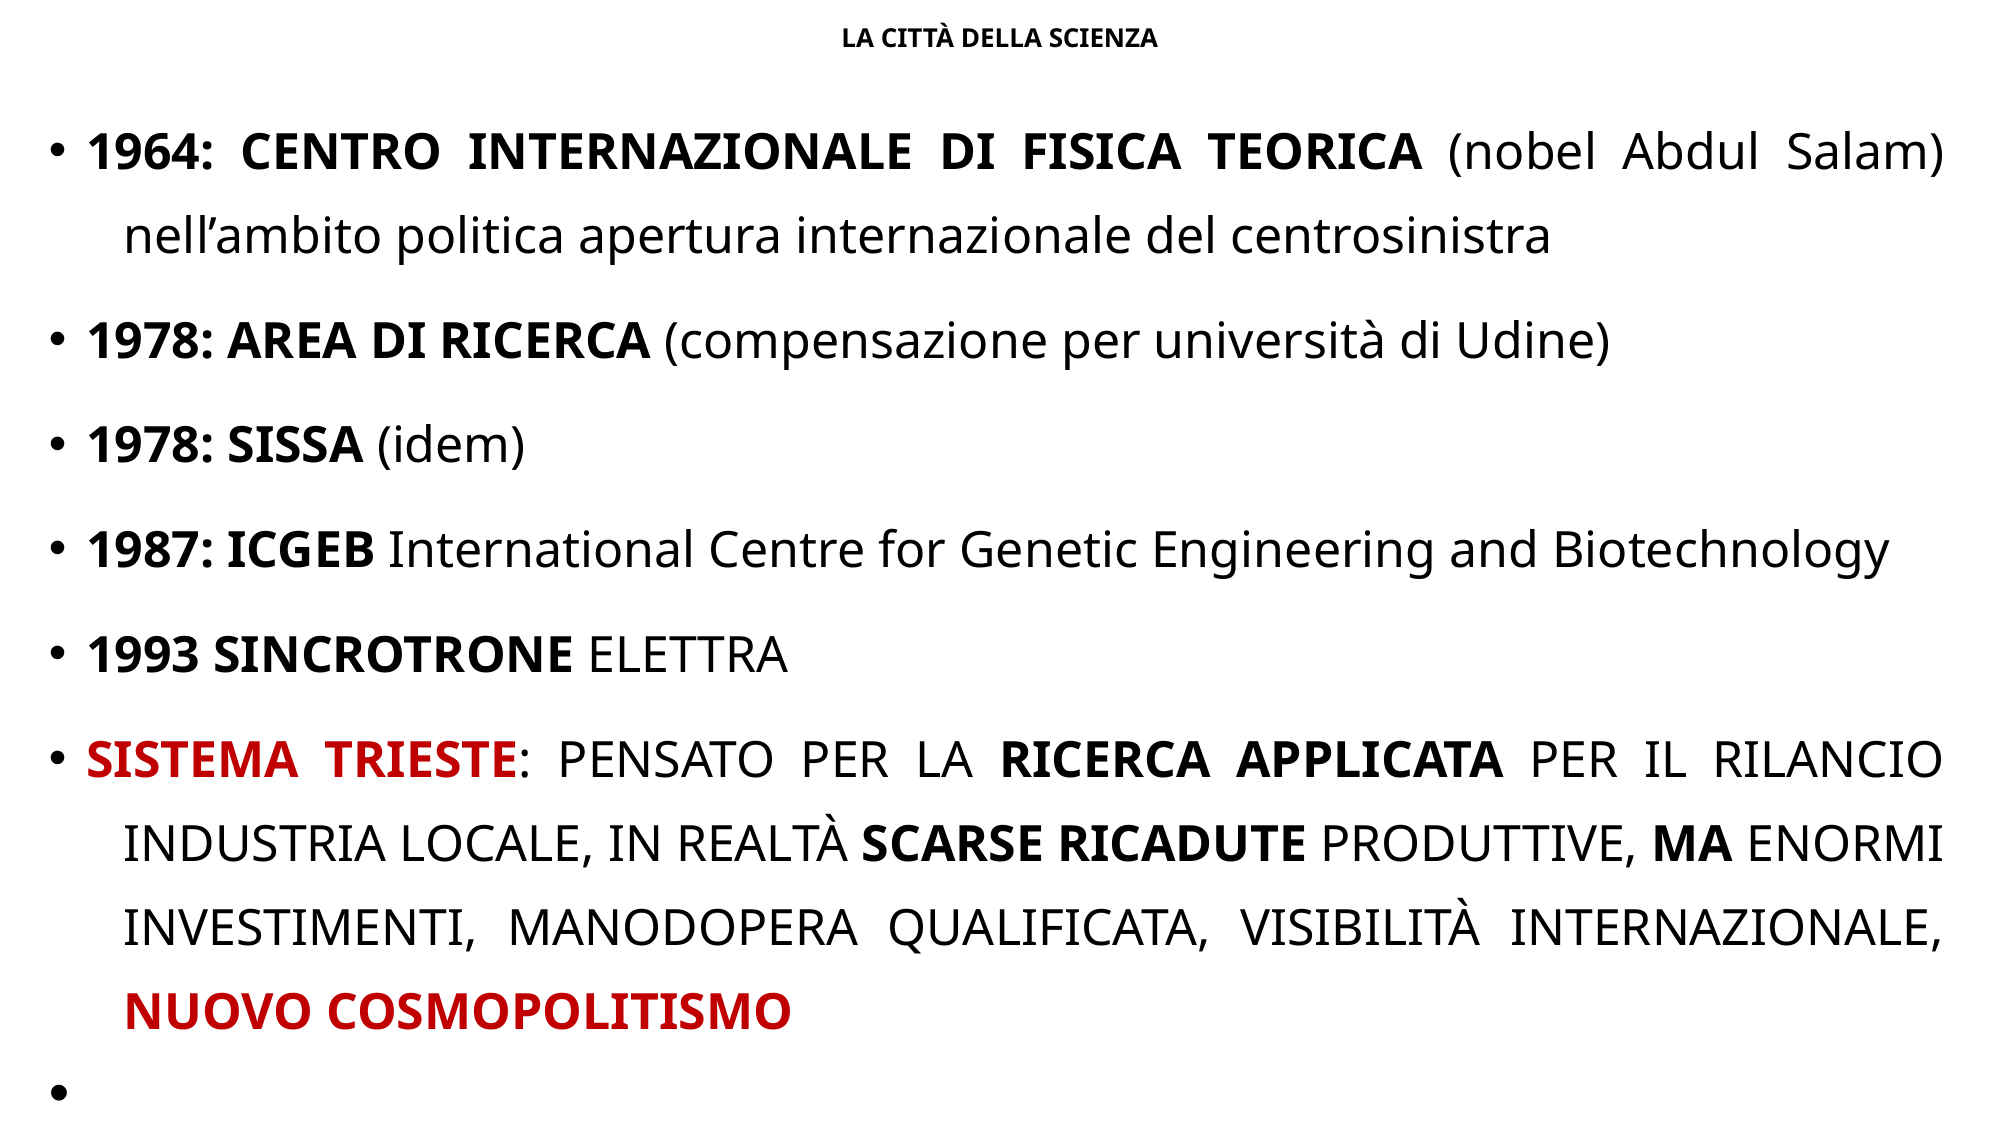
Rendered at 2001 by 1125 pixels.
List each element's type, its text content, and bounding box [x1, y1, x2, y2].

list 1964: CENTRO INTERNAZIONALE DI FISICA TEORICA (nobel Abdul Salam) nell’ambito politica apertura internazionale del centrosinistra 1978: AREA DI RICERCA (compensazione per università di Udine) 1978: SISSA (idem) 1987: ICGEB International Centre for Genetic Engineering and Biotechnology 1993 SINCROTRONE ELETTRA SISTEMA TRIESTE: PENSATO PER LA RICERCA APPLICATA PER IL RILANCIO INDUSTRIA LOCALE, IN REALTÀ SCARSE RICADUTE PRODUTTIVE, MA ENORMI INVESTIMENTI, MANODOPERA QUALIFICATA, VISIBILITÀ INTERNAZIONALE, NUOVO COSMOPOLITISMO [33, 87, 1960, 1108]
title LA CITTÀ DELLA SCIENZA [137, 17, 1863, 61]
